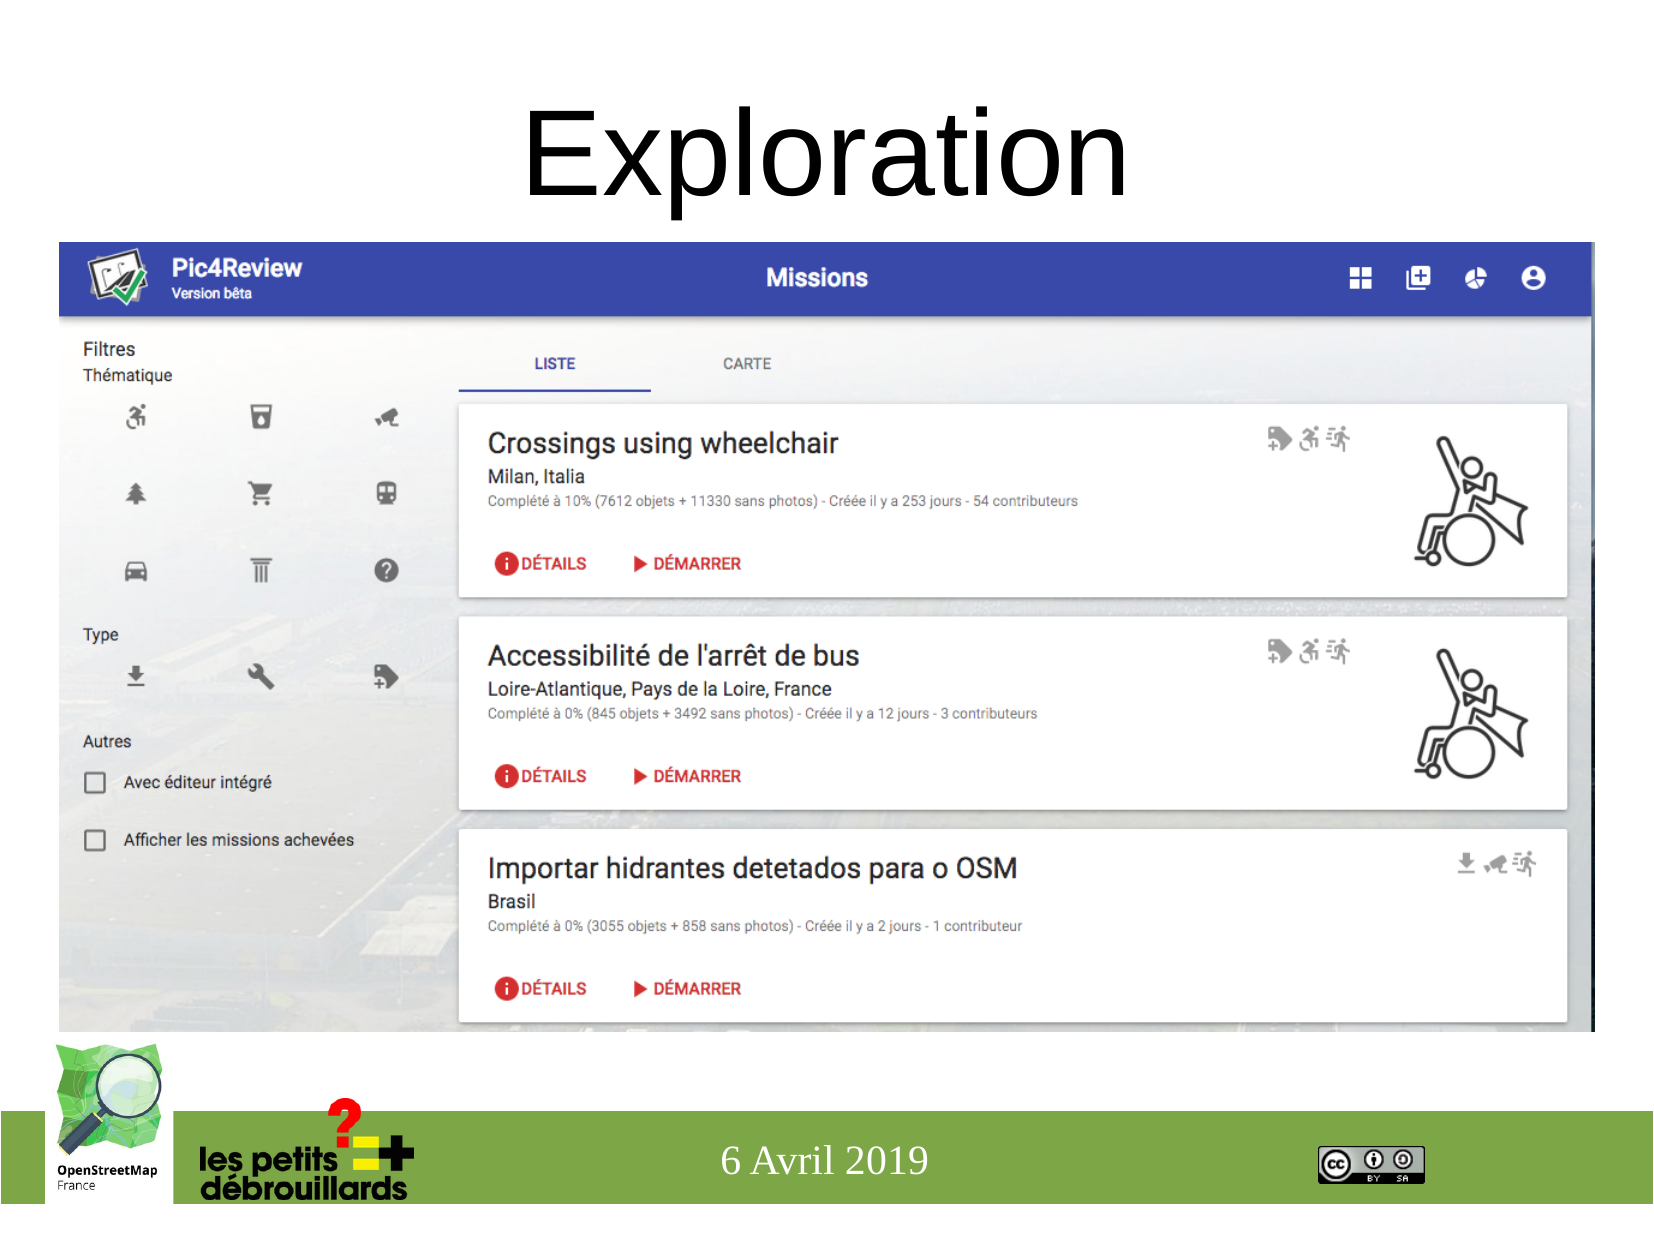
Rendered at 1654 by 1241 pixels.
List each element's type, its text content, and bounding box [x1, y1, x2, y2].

picture [1318, 1146, 1425, 1184]
picture [200, 1098, 414, 1200]
title Exploration [82, 49, 1571, 242]
picture [45, 242, 1595, 1205]
